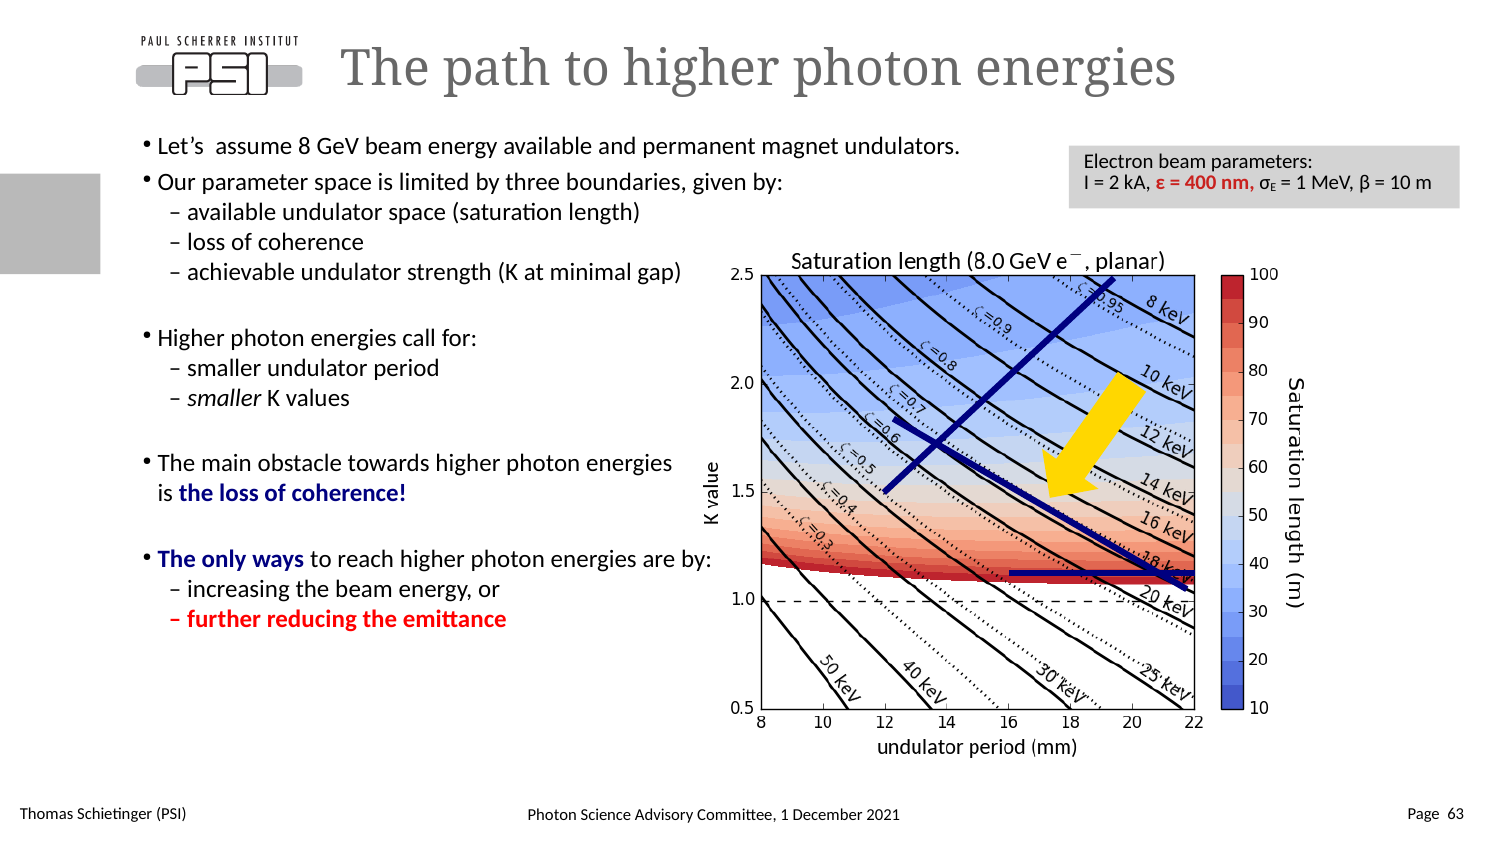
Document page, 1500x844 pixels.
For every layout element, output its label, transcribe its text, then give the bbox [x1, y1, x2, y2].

title The path to higher photon energies [340, 35, 1442, 98]
text_box [1042, 371, 1147, 498]
text_box Electron beam parameters: I = 2 kA, ε = 400 nm, σE = 1 MeV, β = 10 m [1068, 145, 1460, 209]
list Let’s assume 8 GeV beam energy available and permanent magnet undulators. Our parameter space is limited by three boundaries, given by: – available undulator space (saturation length) – loss of coherence – achievable undulator strength (K at minimal gap) Higher photon energies call for: – smaller undulator period – smaller K values The main obstacle towards higher photon energies is the loss of coherence! The only ways to reach higher photon energies are by: – increasing the beam energy, or – further reducing the emittance [135, 129, 1002, 766]
picture [652, 217, 1343, 795]
